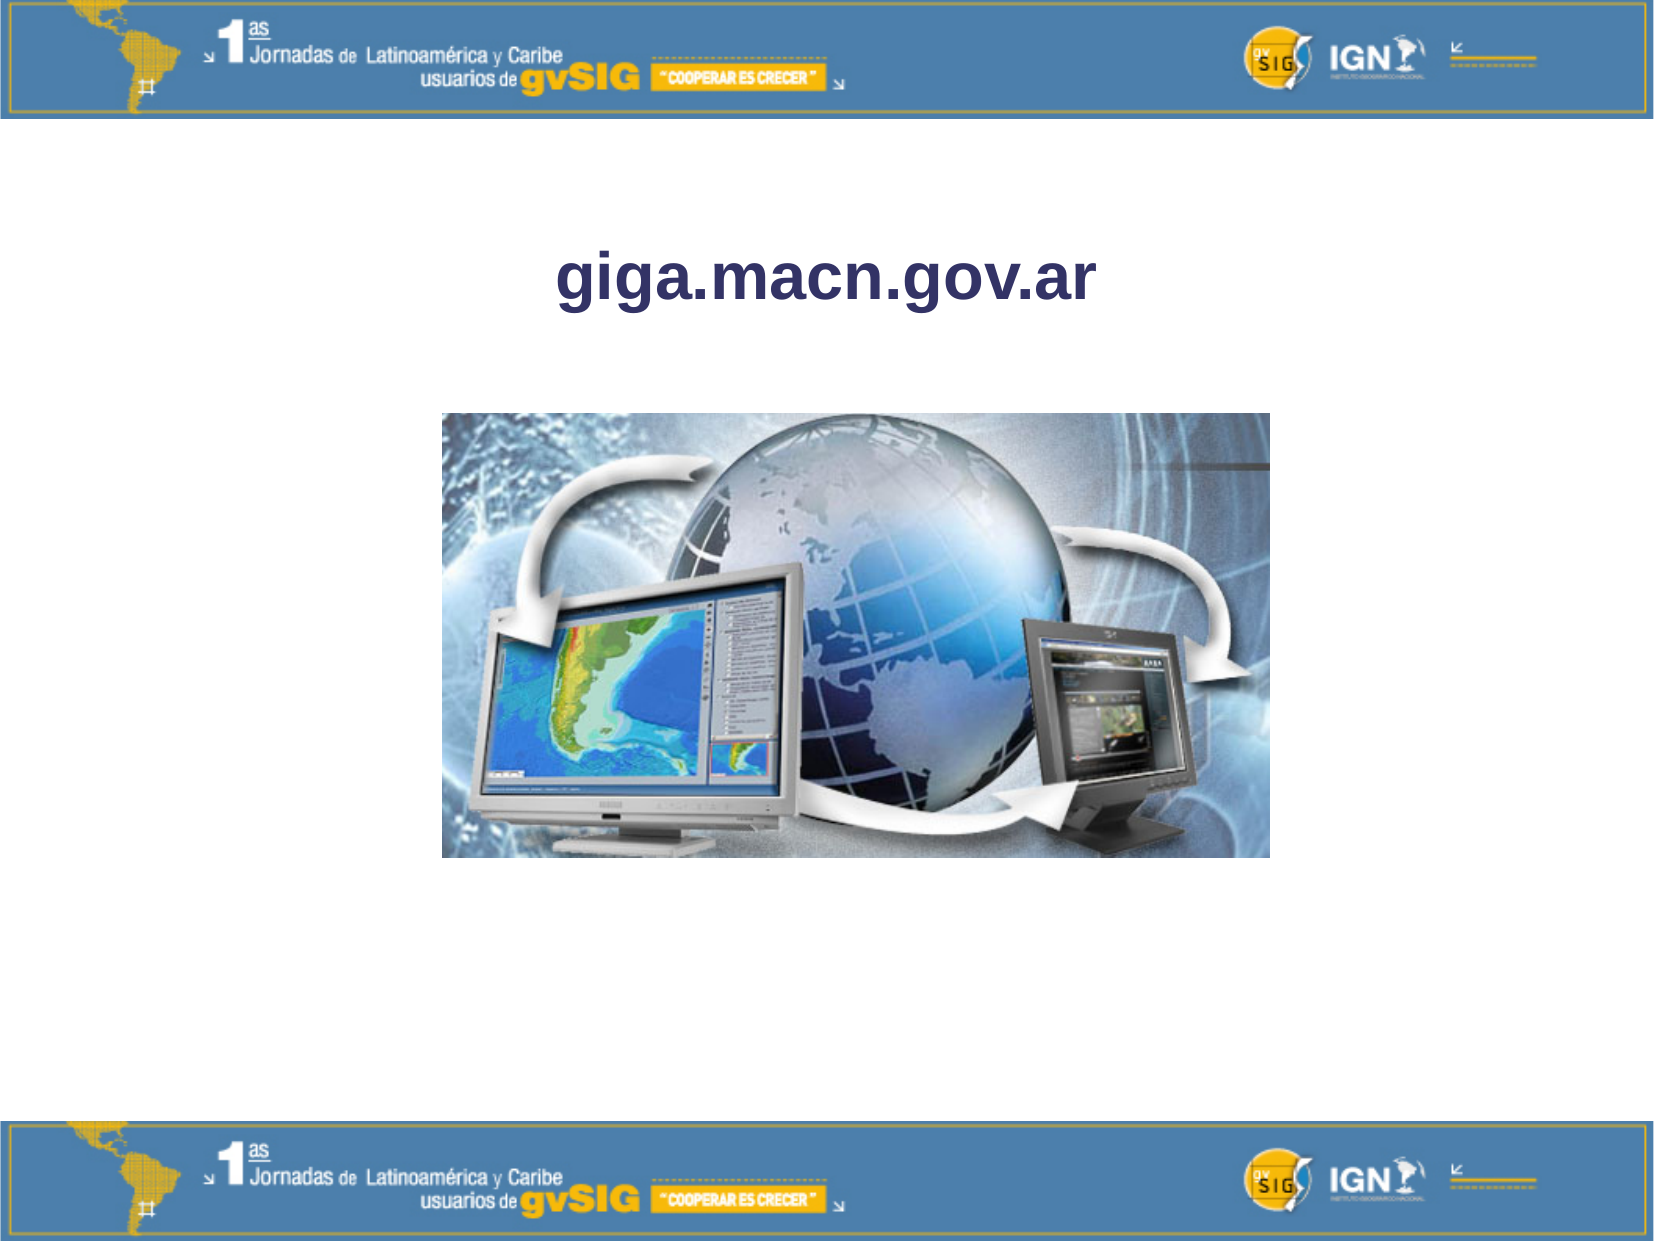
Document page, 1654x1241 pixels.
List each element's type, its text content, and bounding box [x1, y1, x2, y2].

text_box giga.macn.gov.ar [59, 239, 1595, 464]
picture [0, 1121, 1654, 1241]
picture [0, 0, 1654, 119]
picture [442, 413, 1270, 858]
